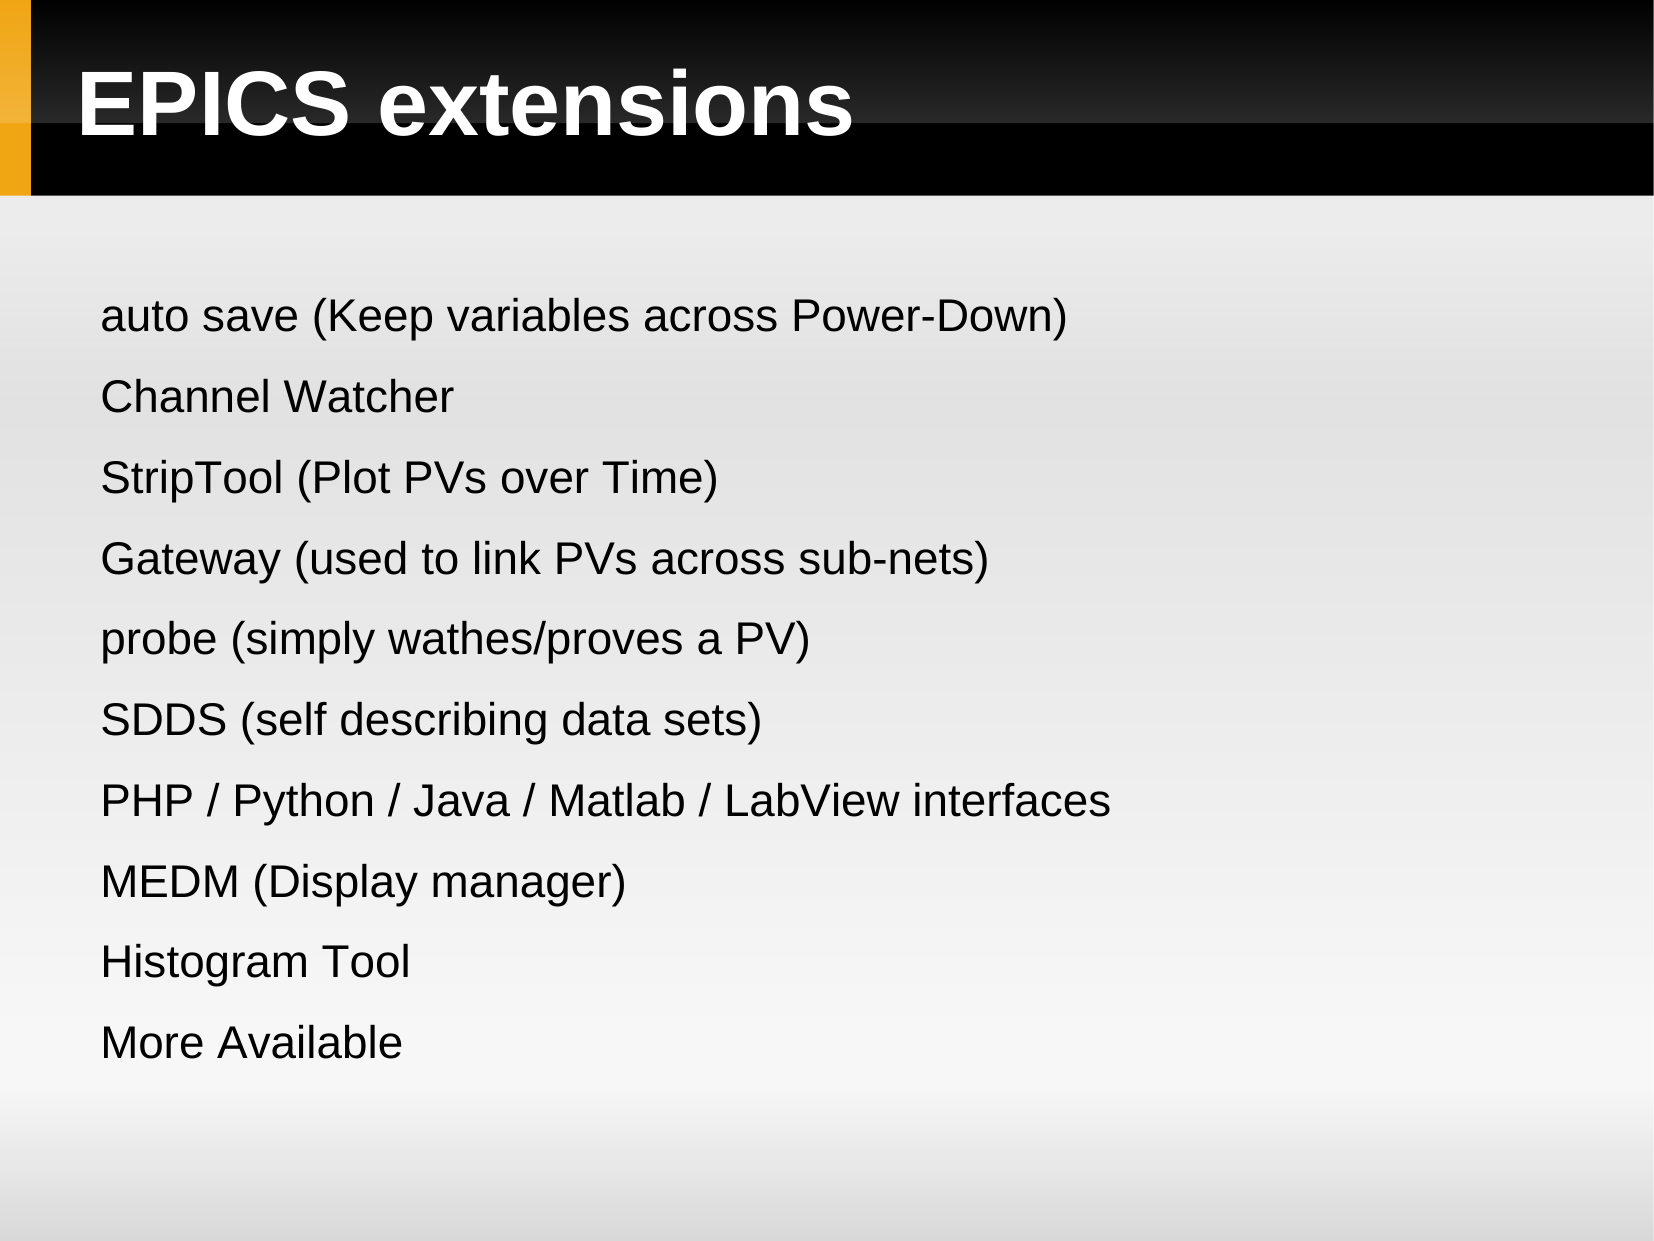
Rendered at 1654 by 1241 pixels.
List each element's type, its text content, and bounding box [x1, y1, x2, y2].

title EPICS extensions [76, 7, 1565, 200]
list auto save (Keep variables across Power-Down) Channel Watcher StripTool (Plot PVs over Time) Gateway (used to link PVs across sub-nets) probe (simply wathes/proves a PV) SDDS (self describing data sets) PHP / Python / Java / Matlab / LabView interfaces MEDM (Display manager) Histogram Tool More Available [82, 290, 1571, 1094]
picture [0, 0, 1654, 1241]
